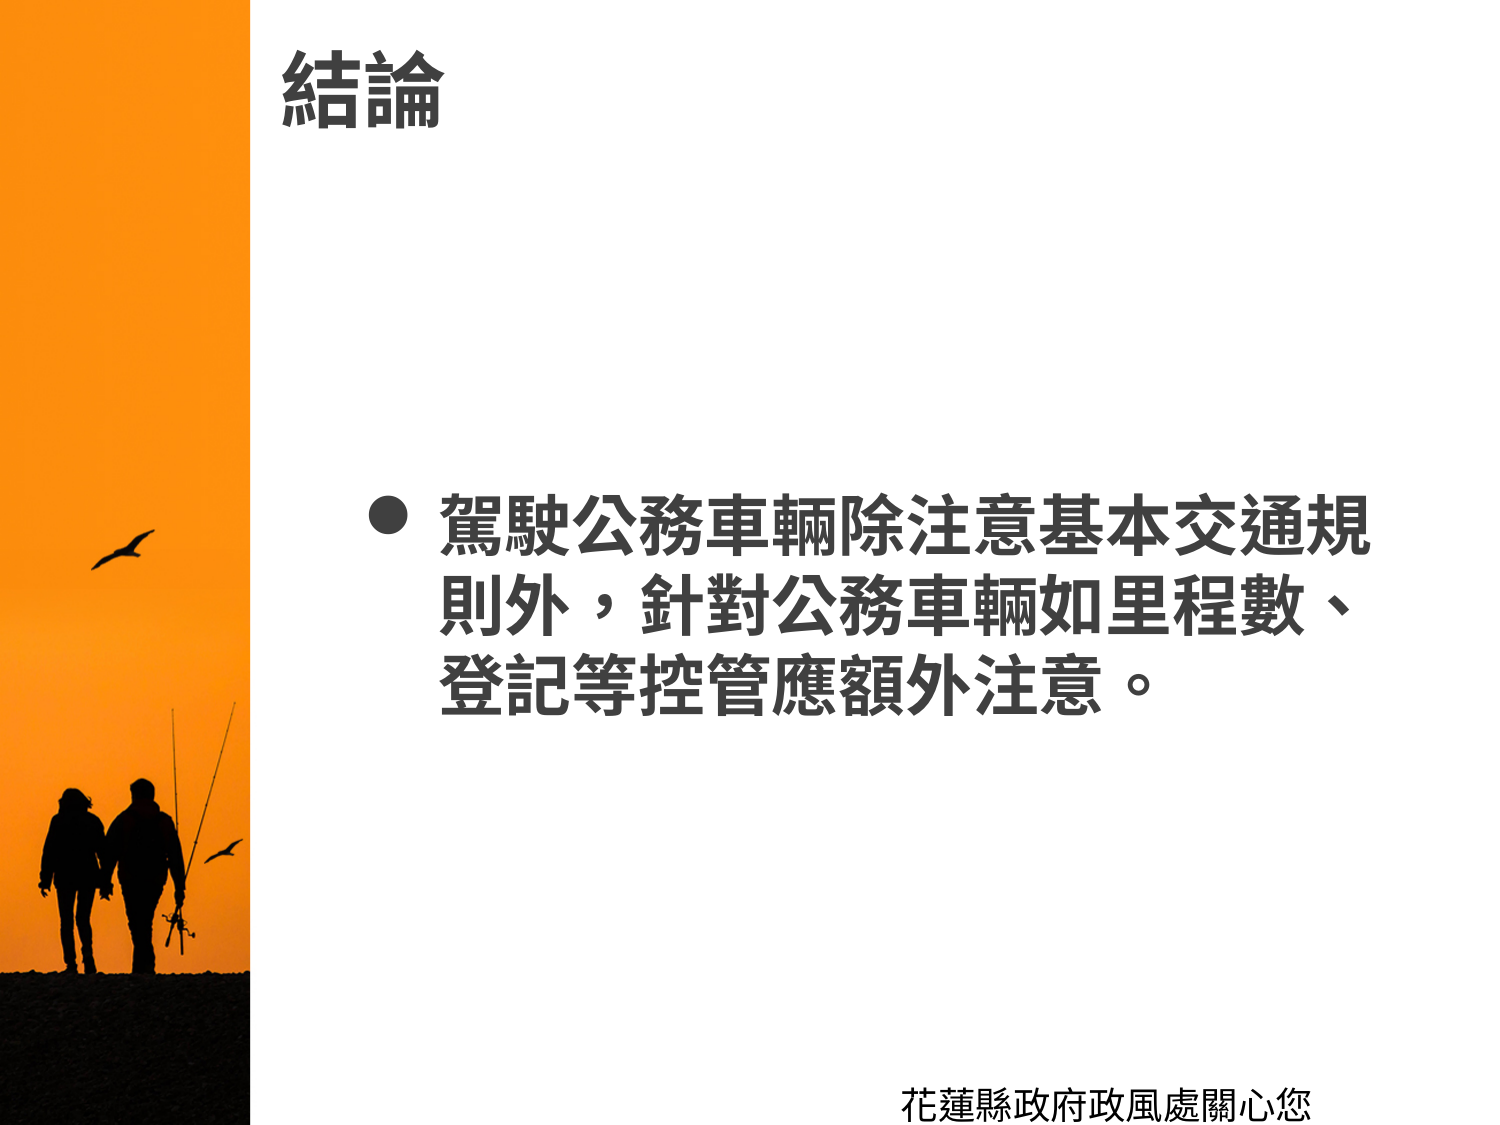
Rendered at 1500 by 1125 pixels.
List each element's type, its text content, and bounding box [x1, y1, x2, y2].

text_box 駕駛公務車輛除注意基本交通規則外，針對公務車輛如里程數、登記等控管應額外注意。 [348, 148, 1425, 1059]
text_box 結論 [265, 0, 1500, 176]
text_box 花蓮縣政府政風處關心您 [885, 1074, 1500, 1125]
picture [0, 0, 1500, 1125]
